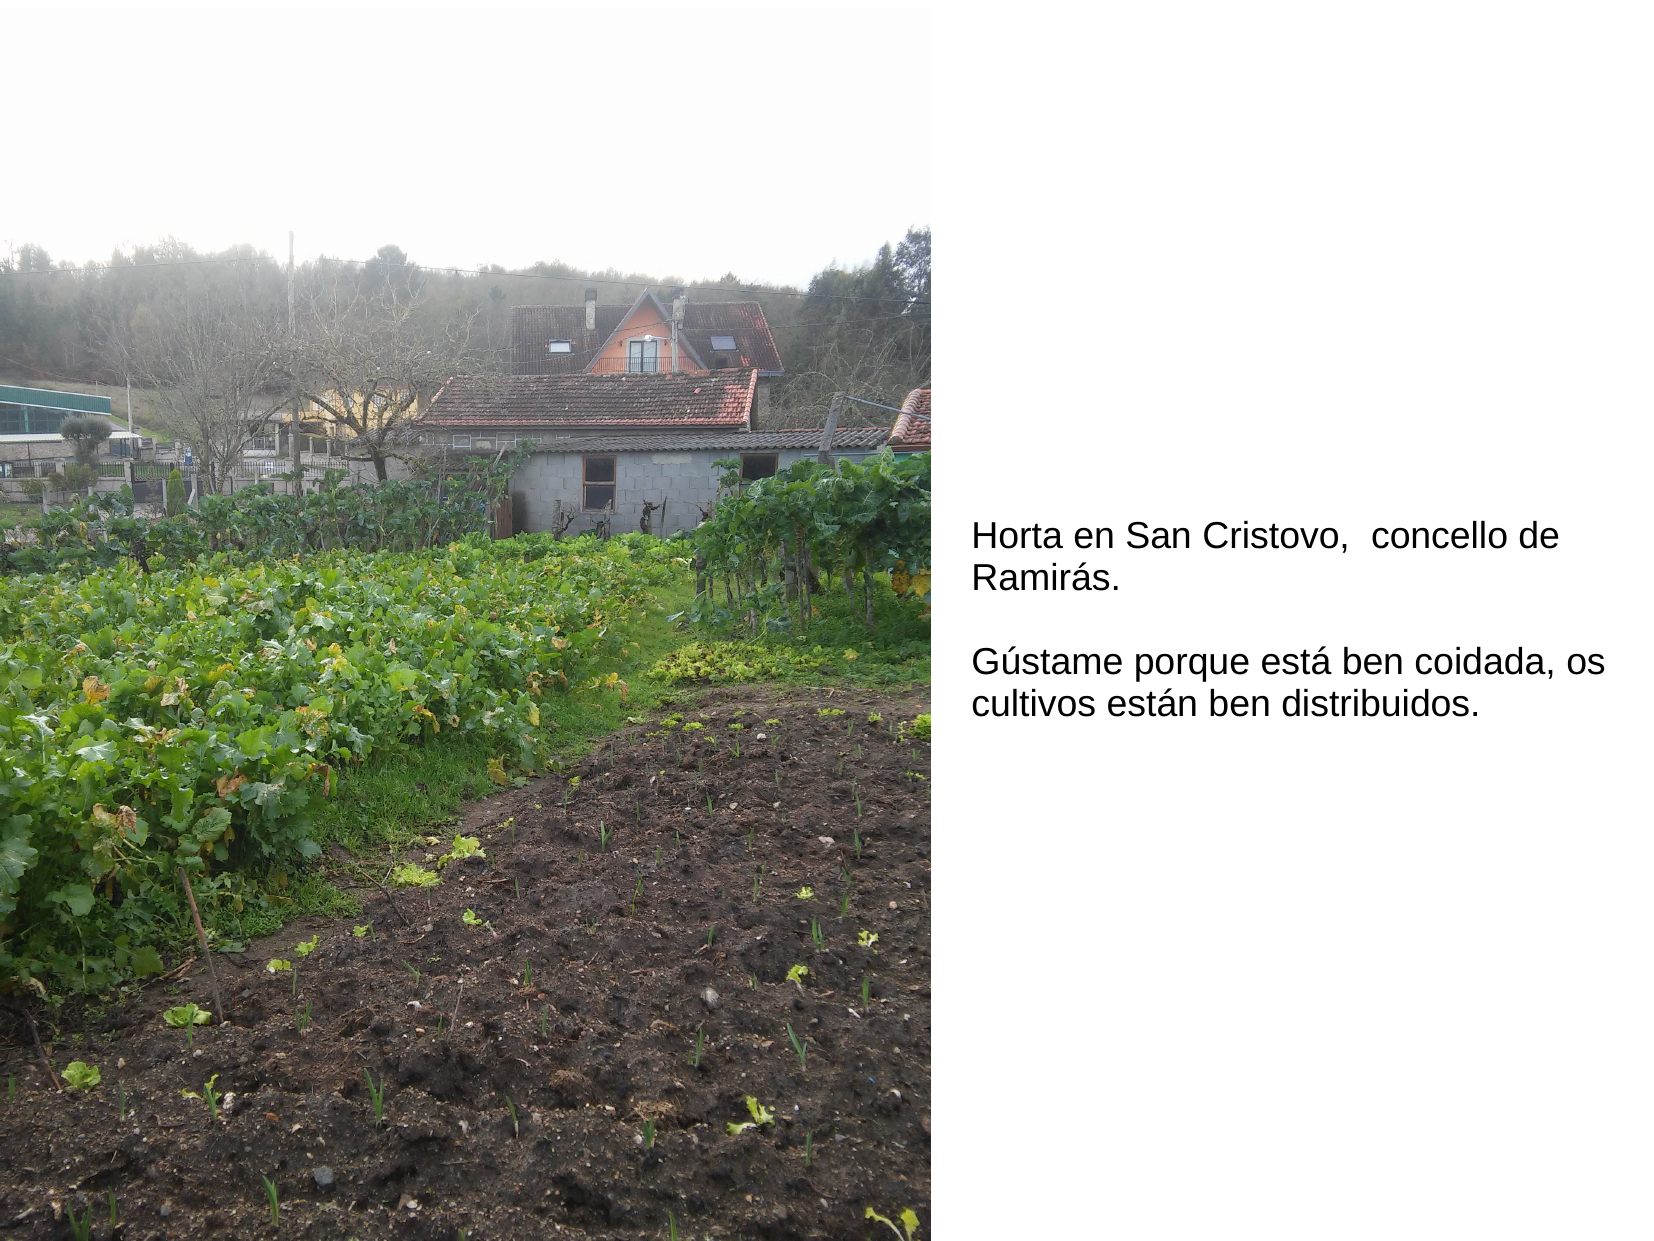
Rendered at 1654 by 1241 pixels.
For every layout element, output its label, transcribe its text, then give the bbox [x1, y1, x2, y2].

picture [0, 8, 931, 1241]
text_box Horta en San Cristovo, concello de Ramirás. Gústame porque está ben coidada, os cultivos están ben distribuidos. [956, 507, 1642, 733]
